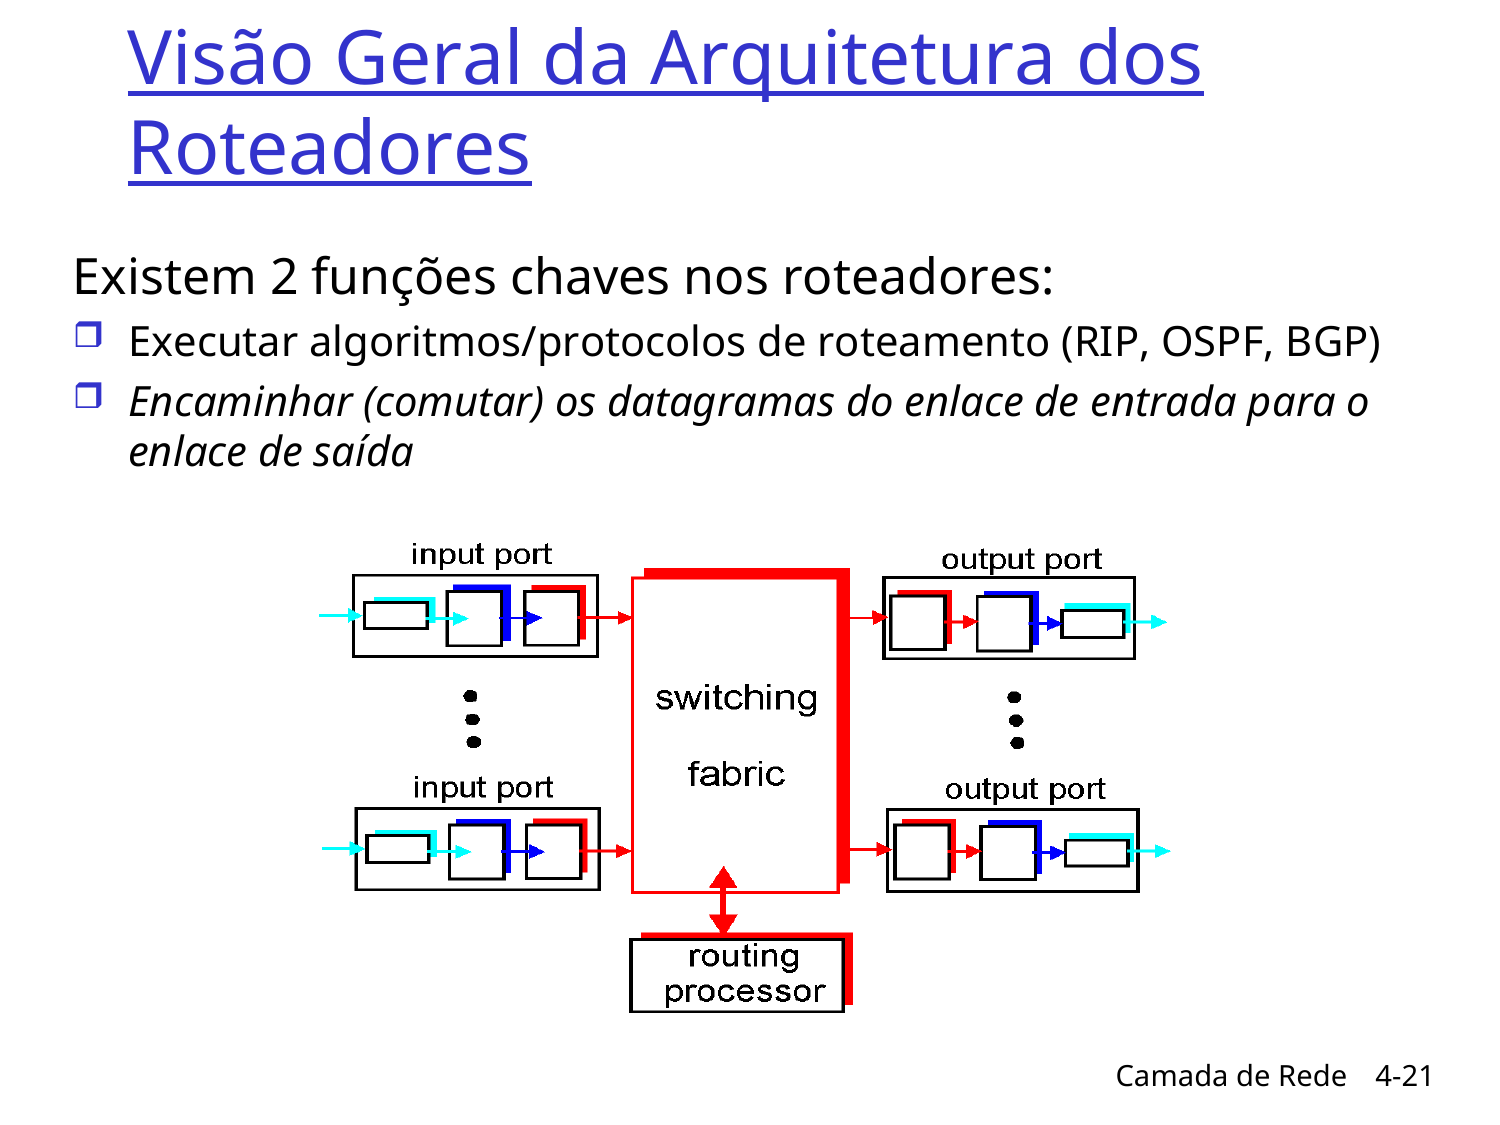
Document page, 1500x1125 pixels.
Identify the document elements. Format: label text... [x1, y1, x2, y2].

picture [319, 543, 1171, 1013]
text_box Visão Geral da Arquitetura dos Roteadores [112, 2, 1388, 198]
text_box Existem 2 funções chaves nos roteadores: Executar algoritmos/protocolos de roteamento (RIP, OSPF, BGP) Encaminhar (comutar) os datagramas do enlace de entrada para o enlace de saída [57, 236, 1429, 512]
text_box Camada de Rede [887, 1050, 1339, 1125]
text_box 4-<número> [1339, 1050, 1451, 1125]
